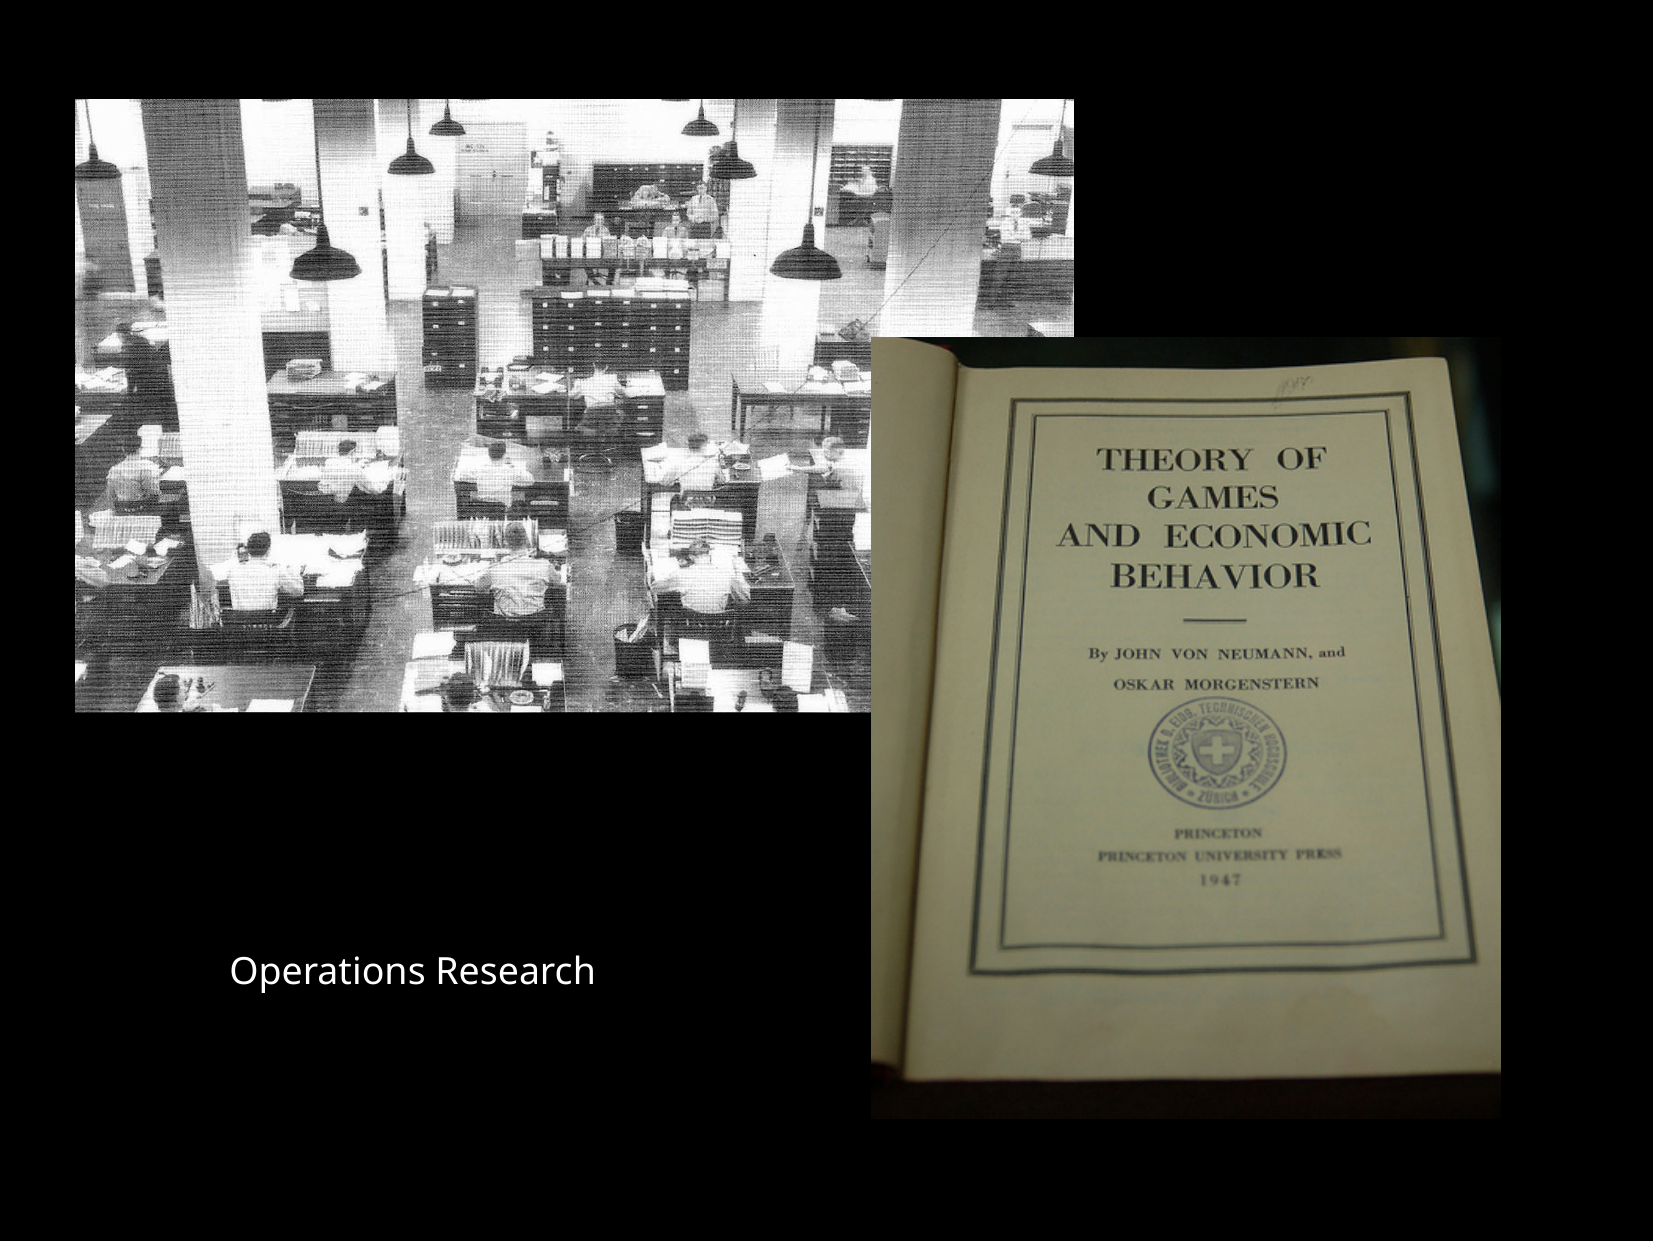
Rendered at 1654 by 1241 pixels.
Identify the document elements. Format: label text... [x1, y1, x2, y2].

text_box Operations Research [214, 937, 676, 1006]
picture [75, 99, 1501, 1119]
